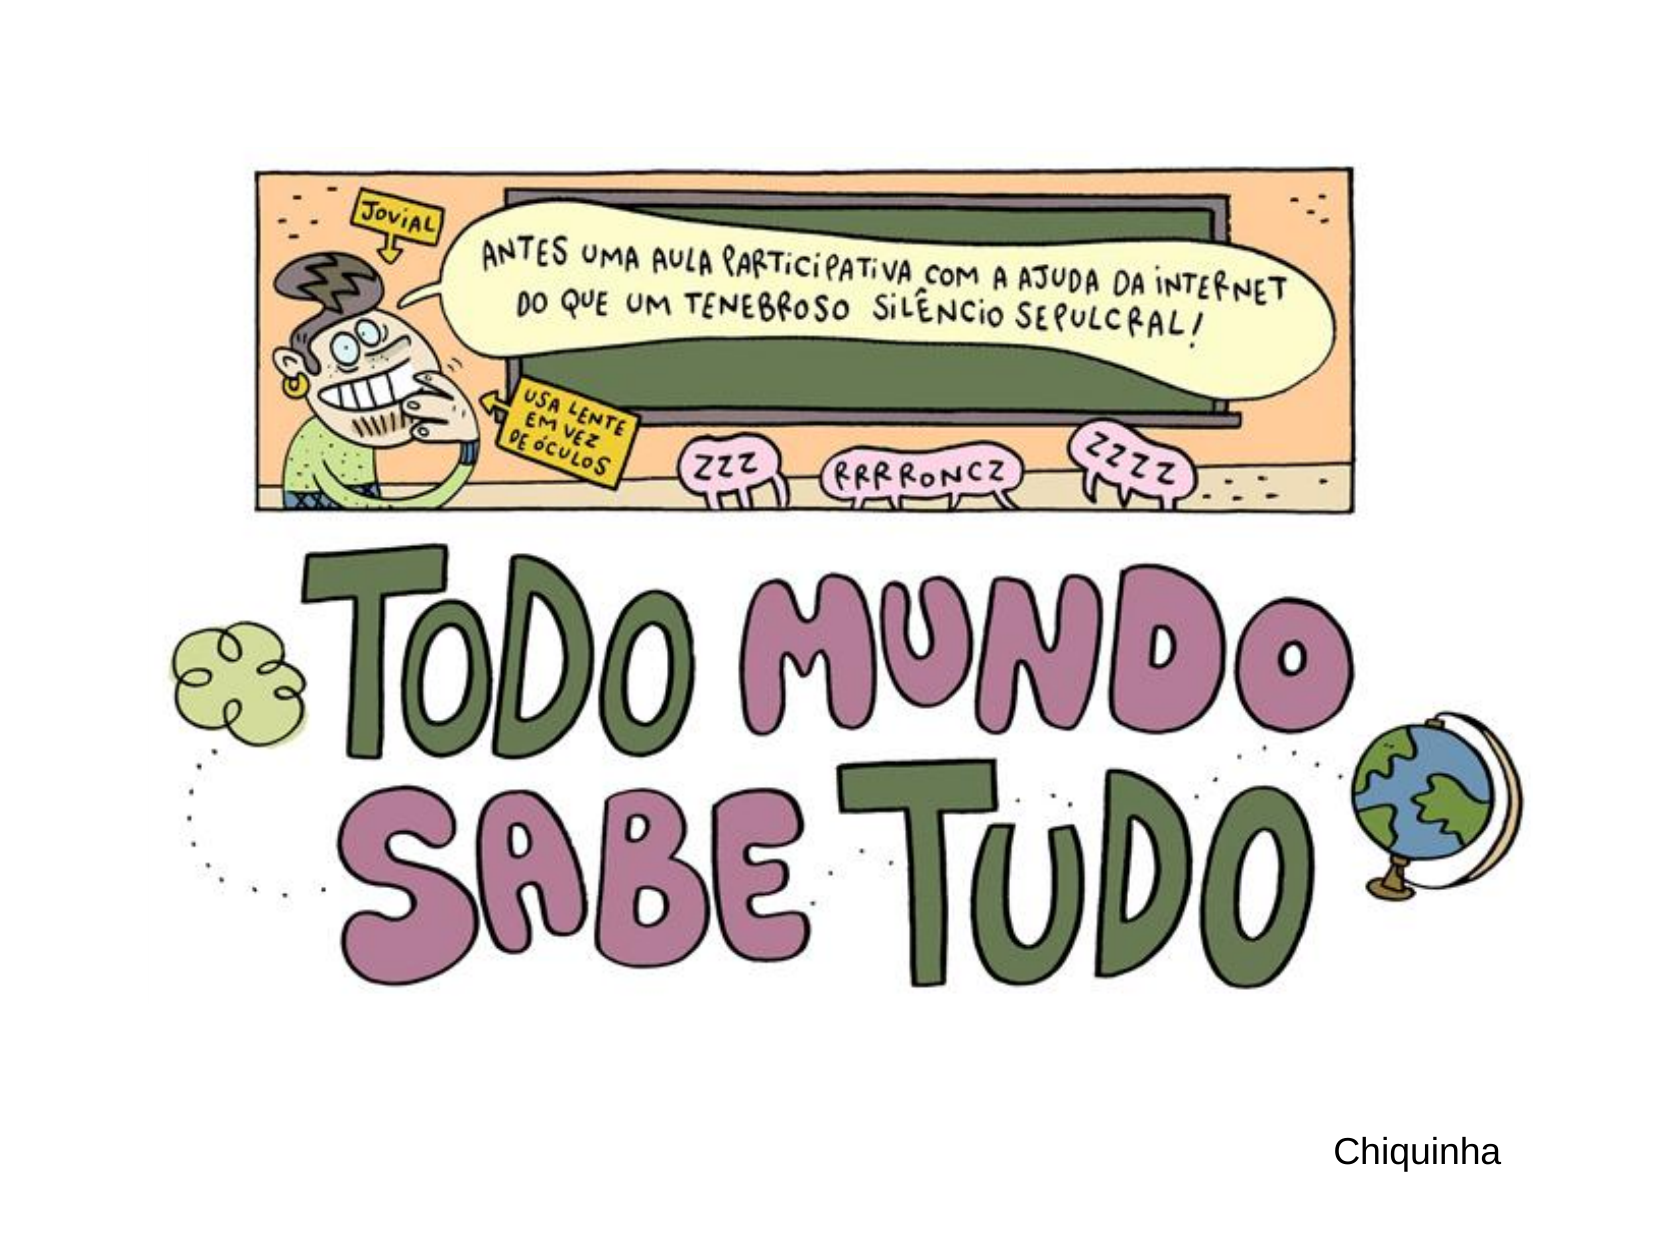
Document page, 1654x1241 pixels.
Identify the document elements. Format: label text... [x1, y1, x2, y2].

picture [147, 147, 1533, 1004]
text_box Chiquinha [1210, 1122, 1625, 1182]
